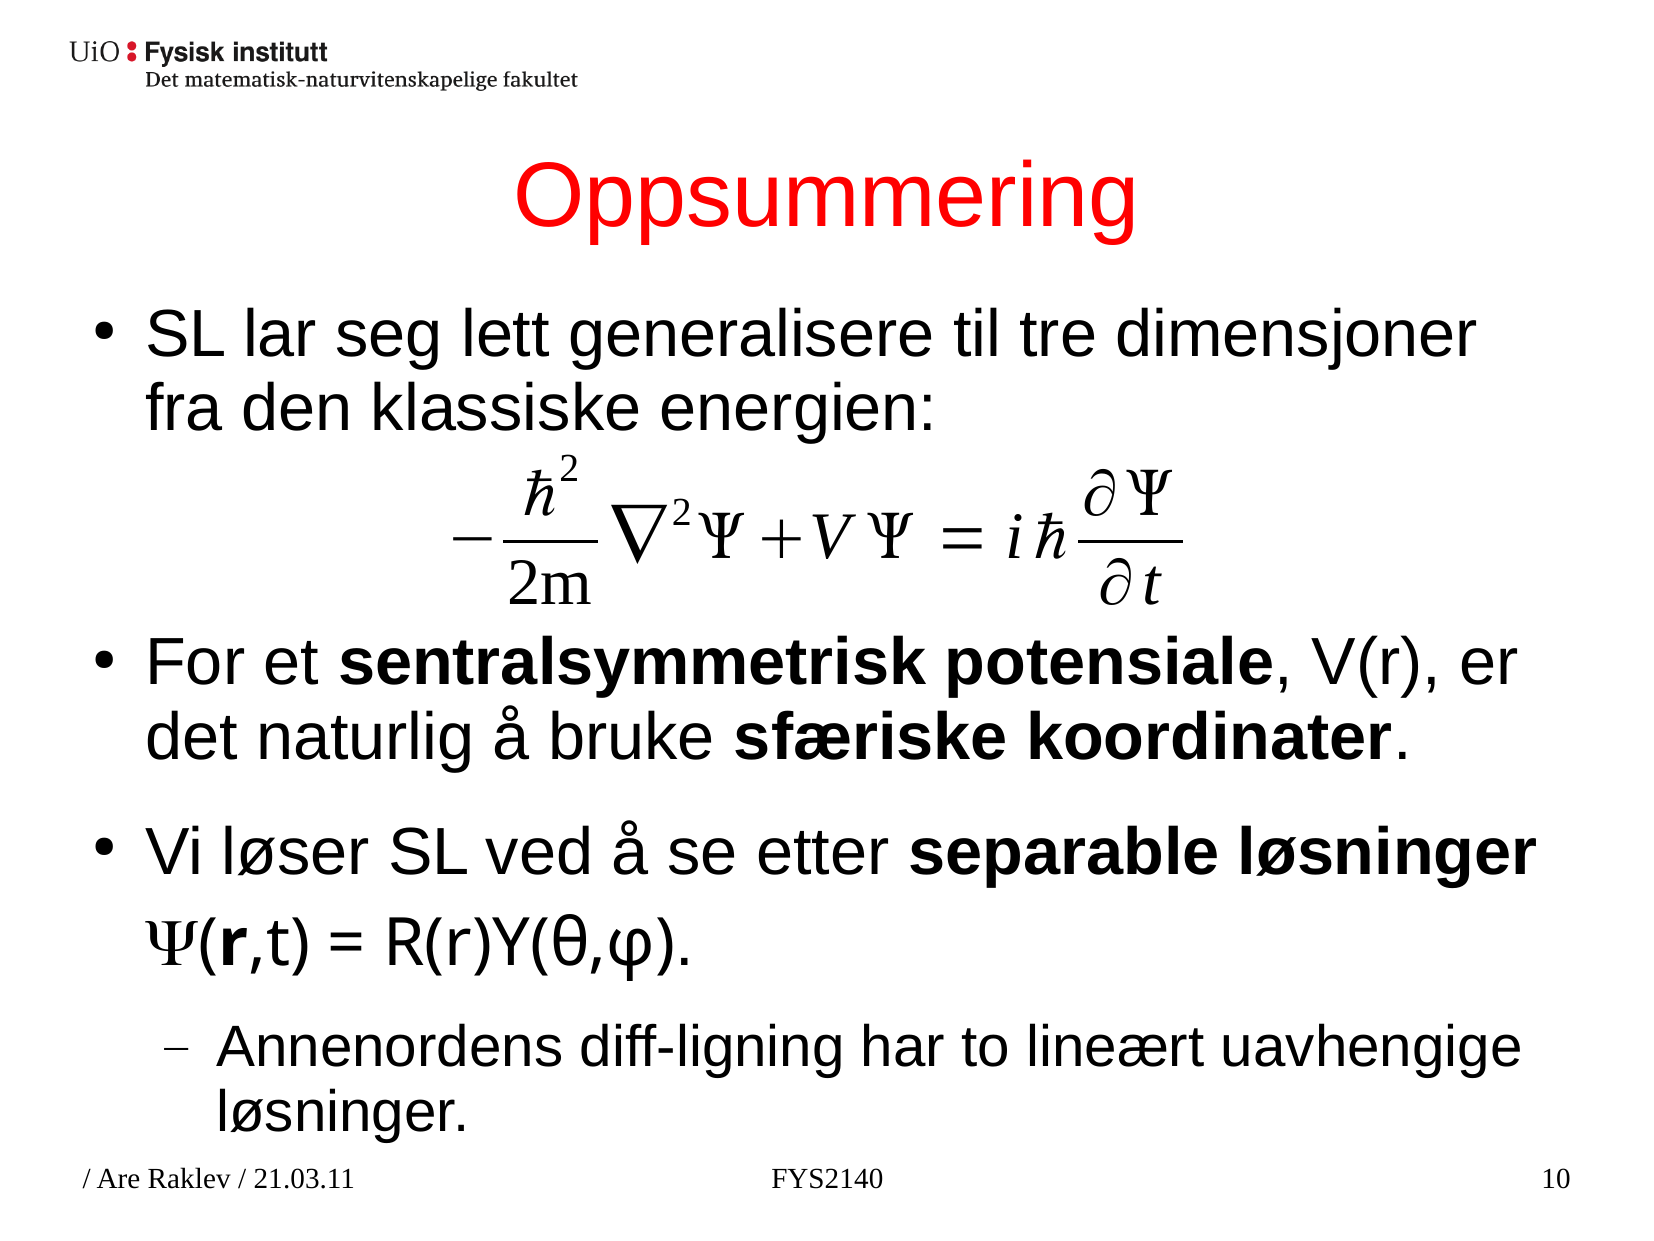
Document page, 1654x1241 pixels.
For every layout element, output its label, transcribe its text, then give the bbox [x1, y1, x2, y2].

picture [68, 37, 581, 93]
list SL lar seg lett generalisere til tre dimensjoner fra den klassiske energien: For et sentralsymmetrisk potensiale, V(r), er det naturlig å bruke sfæriske koordinater. Vi løser SL ved å se etter separable løsninger Ψ(r,t) = R(r)Y(θ,φ). Annenordens diff-ligning har to lineært uavhengige løsninger. [74, 295, 1567, 1121]
chart [440, 446, 1193, 619]
title Oppsummering [82, 90, 1571, 298]
